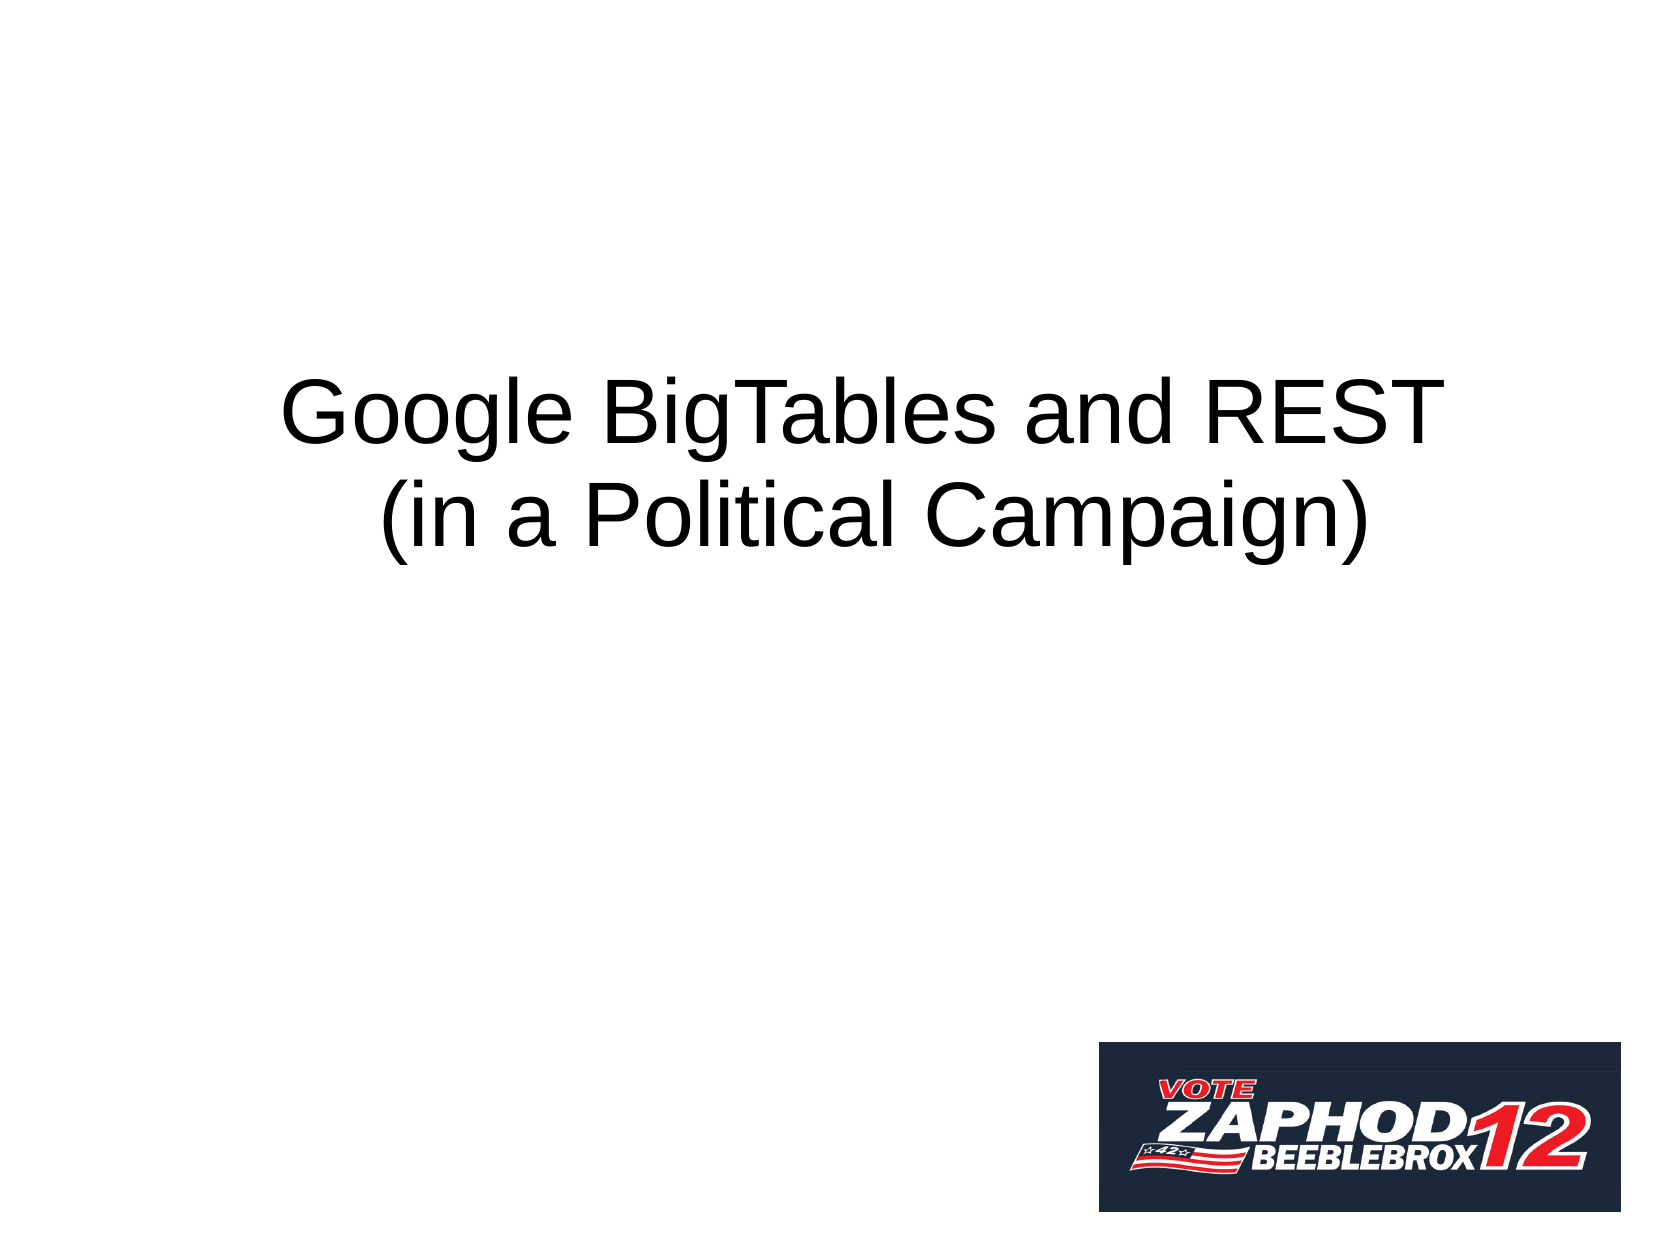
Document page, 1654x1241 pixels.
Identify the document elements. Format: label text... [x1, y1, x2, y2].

picture [1099, 1042, 1621, 1212]
title Google BigTables and REST (in a Political Campaign) [131, 360, 1621, 568]
